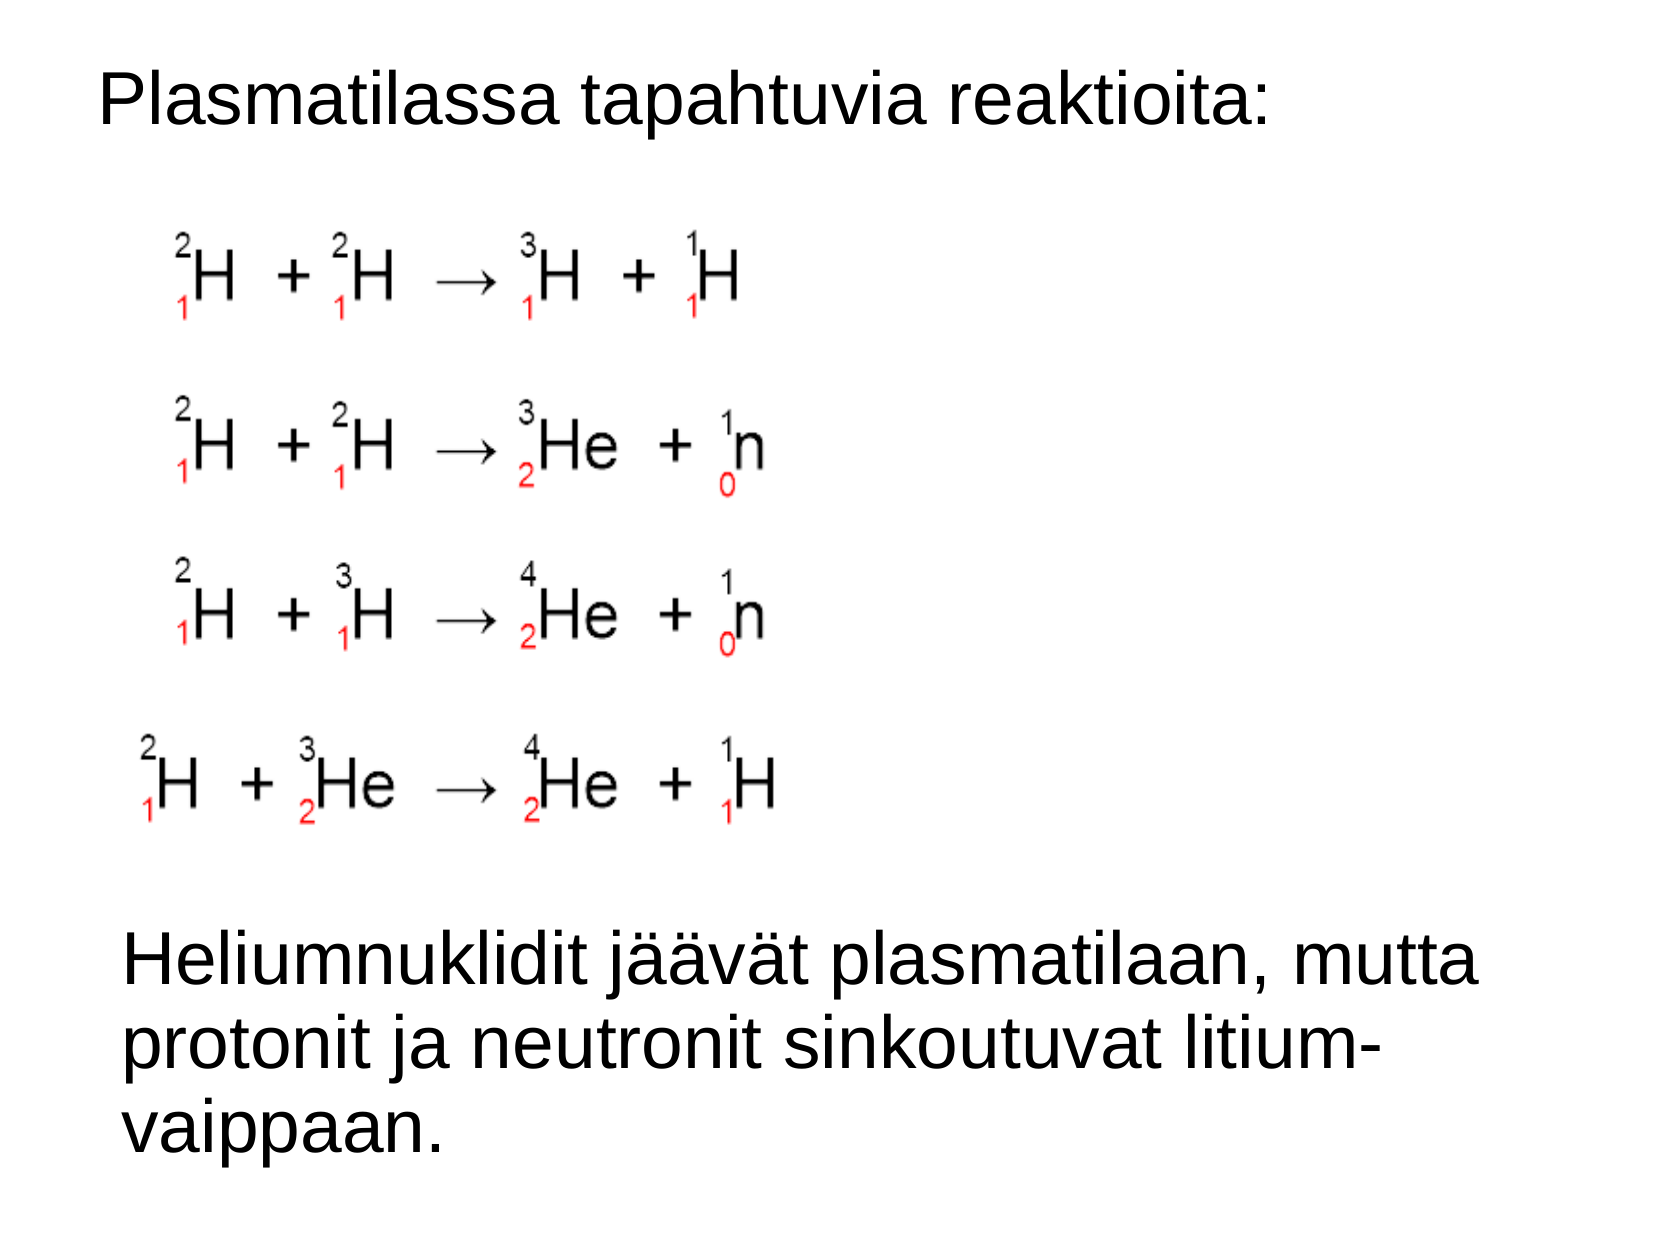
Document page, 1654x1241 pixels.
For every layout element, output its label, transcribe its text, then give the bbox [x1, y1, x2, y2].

text_box Heliumnuklidit jäävät plasmatilaan, mutta protonit ja neutronit sinkoutuvat litium-vaippaan. [106, 909, 1536, 1193]
picture [118, 183, 902, 867]
text_box Plasmatilassa tapahtuvia reaktioita: [82, 49, 1489, 166]
